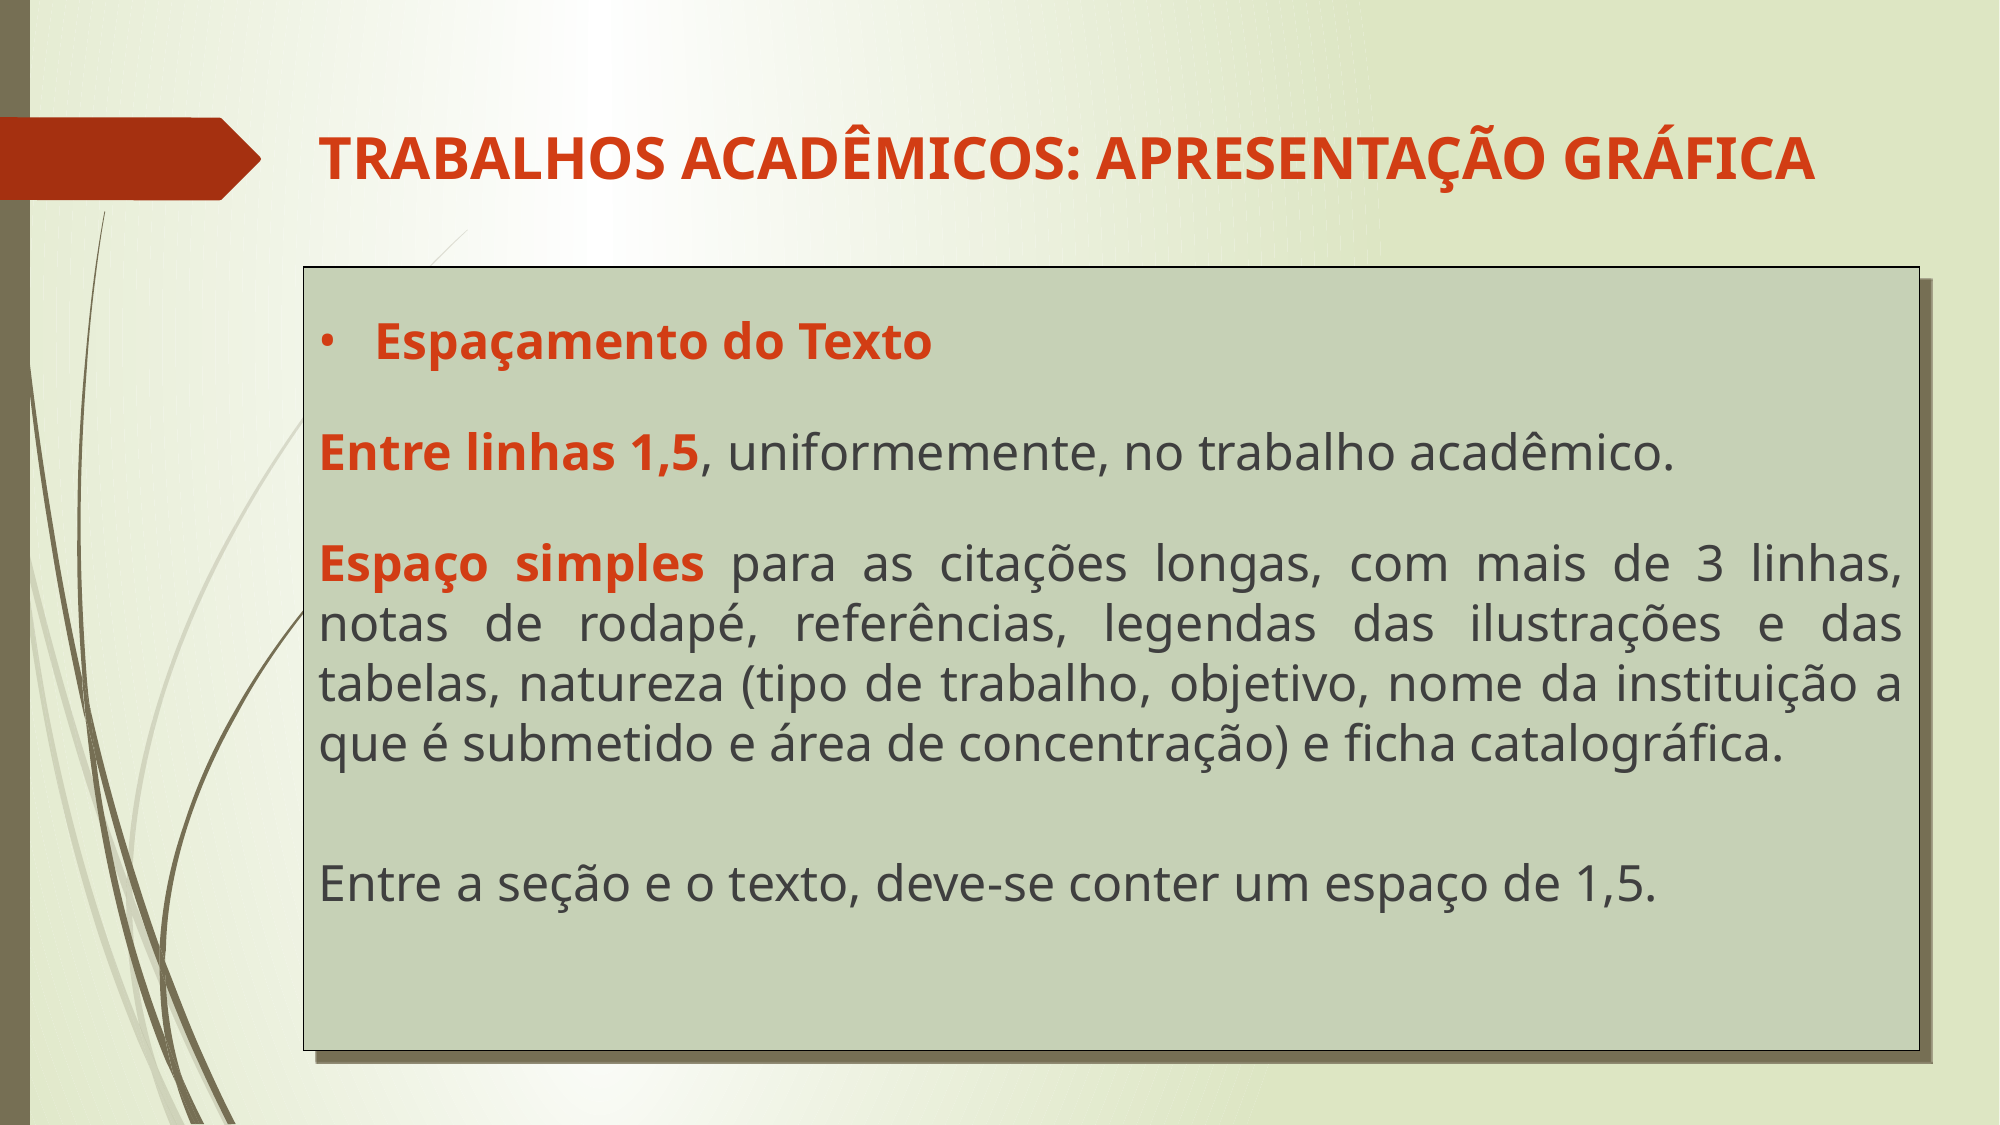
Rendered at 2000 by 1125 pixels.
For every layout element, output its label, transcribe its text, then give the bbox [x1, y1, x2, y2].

text_box Espaçamento do Texto Entre linhas 1,5, uniformemente, no trabalho acadêmico. Espaço simples para as citações longas, com mais de 3 linhas, notas de rodapé, referências, legendas das ilustrações e das tabelas, natureza (tipo de trabalho, objetivo, nome da instituição a que é submetido e área de concentração) e ficha catalográfica. Entre a seção e o texto, deve-se conter um espaço de 1,5. [303, 267, 1920, 1051]
text_box TRABALHOS ACADÊMICOS: APRESENTAÇÃO GRÁFICA [303, 113, 1920, 204]
